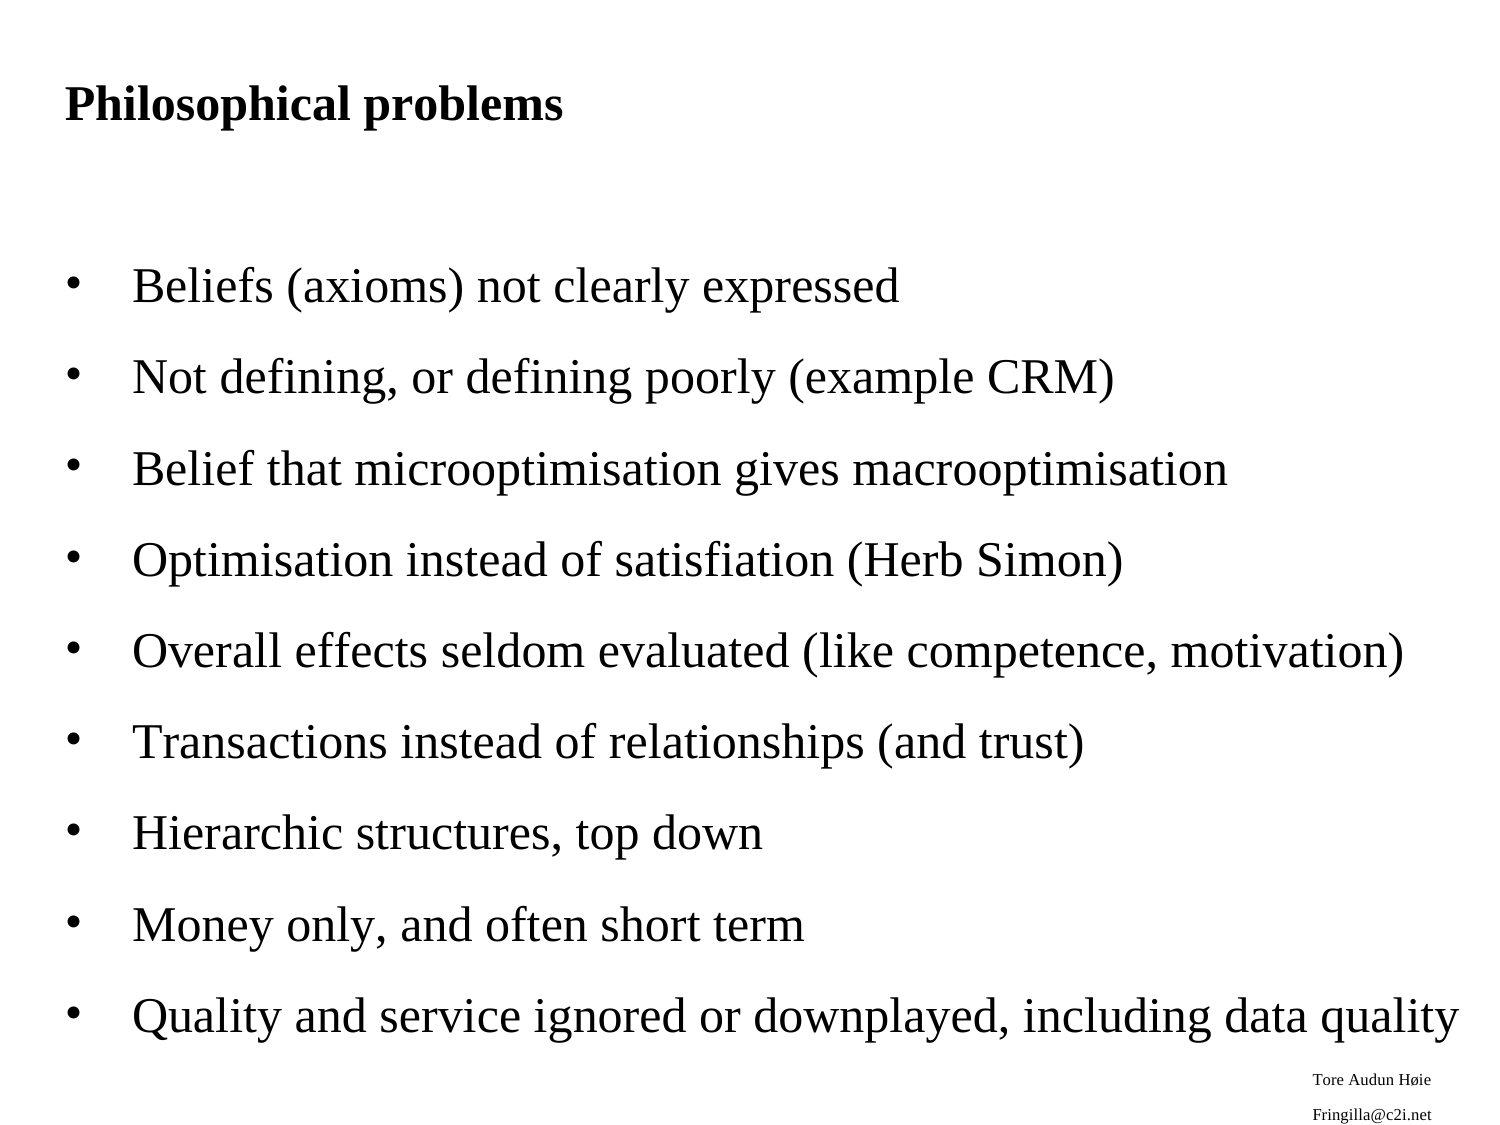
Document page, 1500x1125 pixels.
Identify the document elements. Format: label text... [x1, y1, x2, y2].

text_box Philosophical problems Beliefs (axioms) not clearly expressed Not defining, or defining poorly (example CRM) Belief that microoptimisation gives macrooptimisation Optimisation instead of satisfiation (Herb Simon) Overall effects seldom evaluated (like competence, motivation) Transactions instead of relationships (and trust) Hierarchic structures, top down Money only, and often short term Quality and service ignored or downplayed, including data quality [49, 62, 1500, 1125]
text_box Tore Audun Høie Fringilla@c2i.net [1297, 1060, 1500, 1125]
